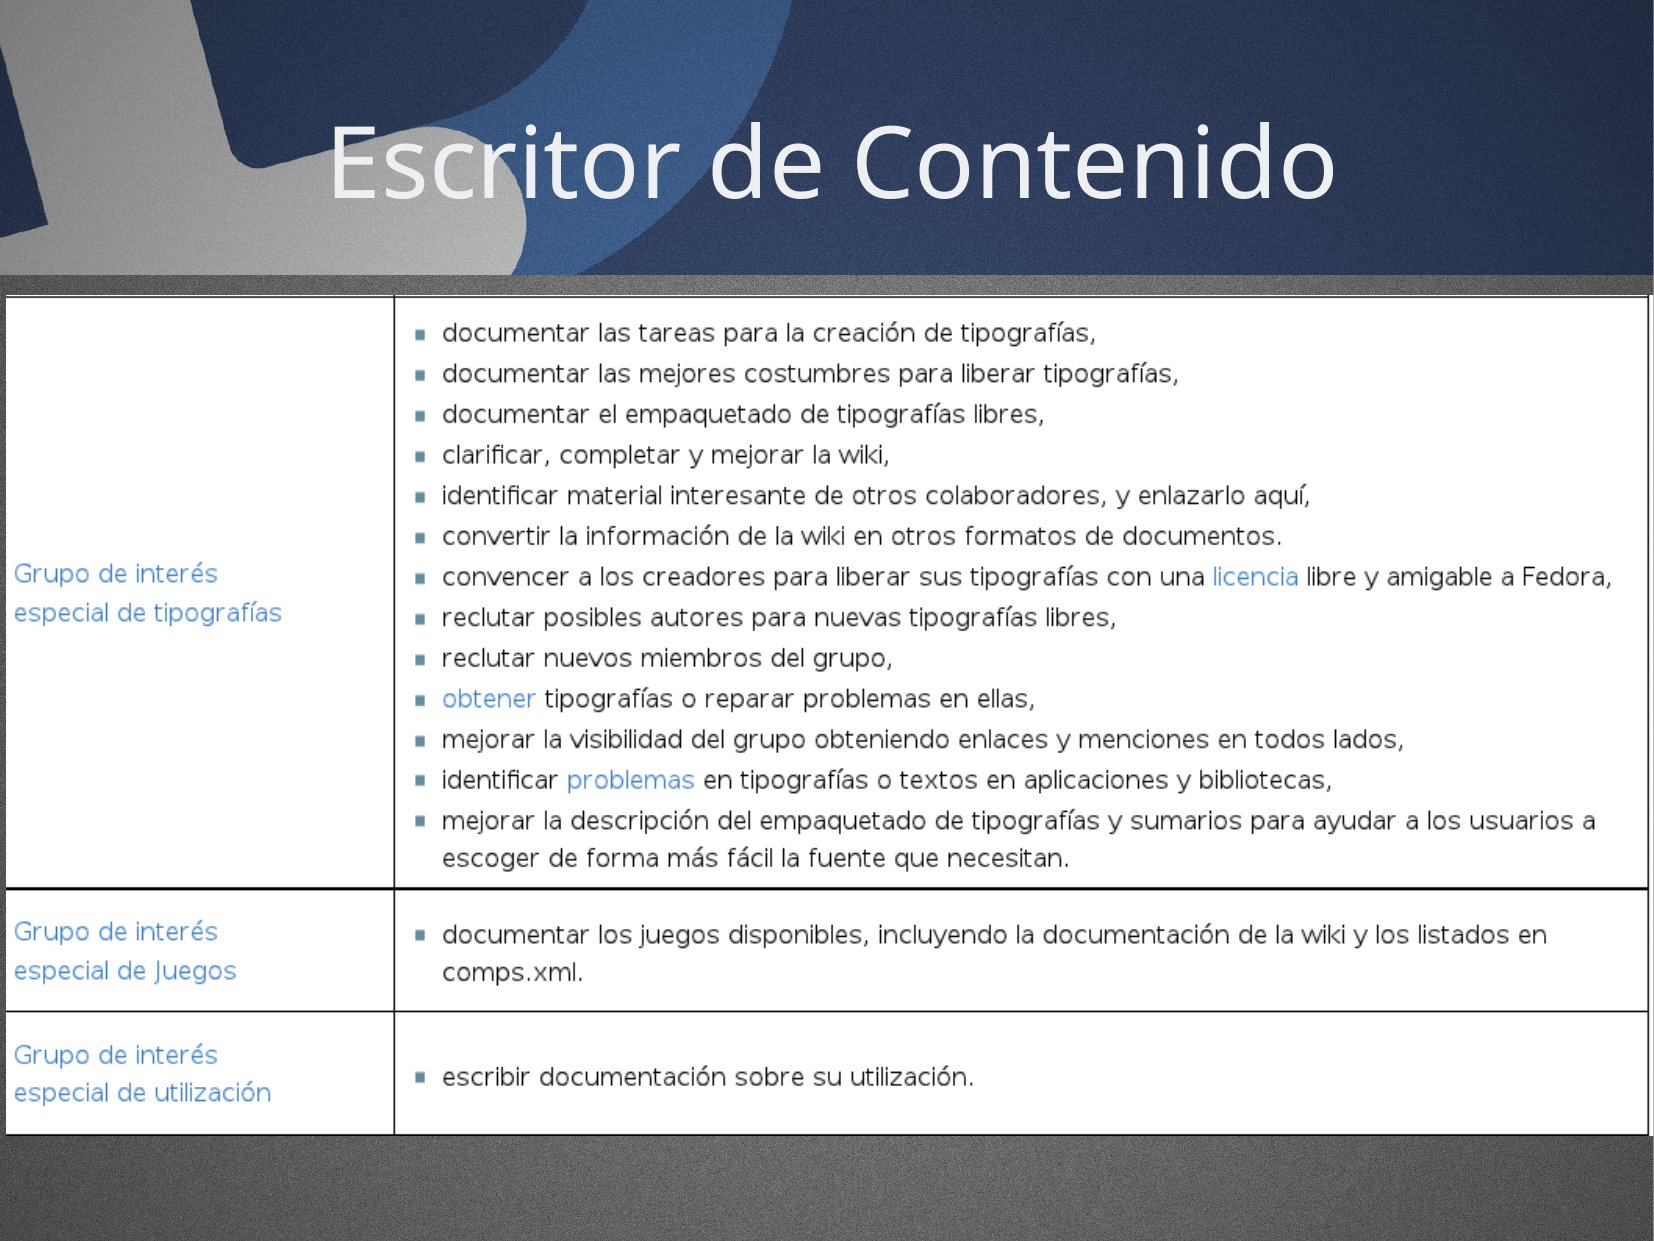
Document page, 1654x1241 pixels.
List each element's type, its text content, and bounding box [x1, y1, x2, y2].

picture [0, 0, 1654, 1241]
text_box Escritor de Contenido [88, 58, 1577, 266]
